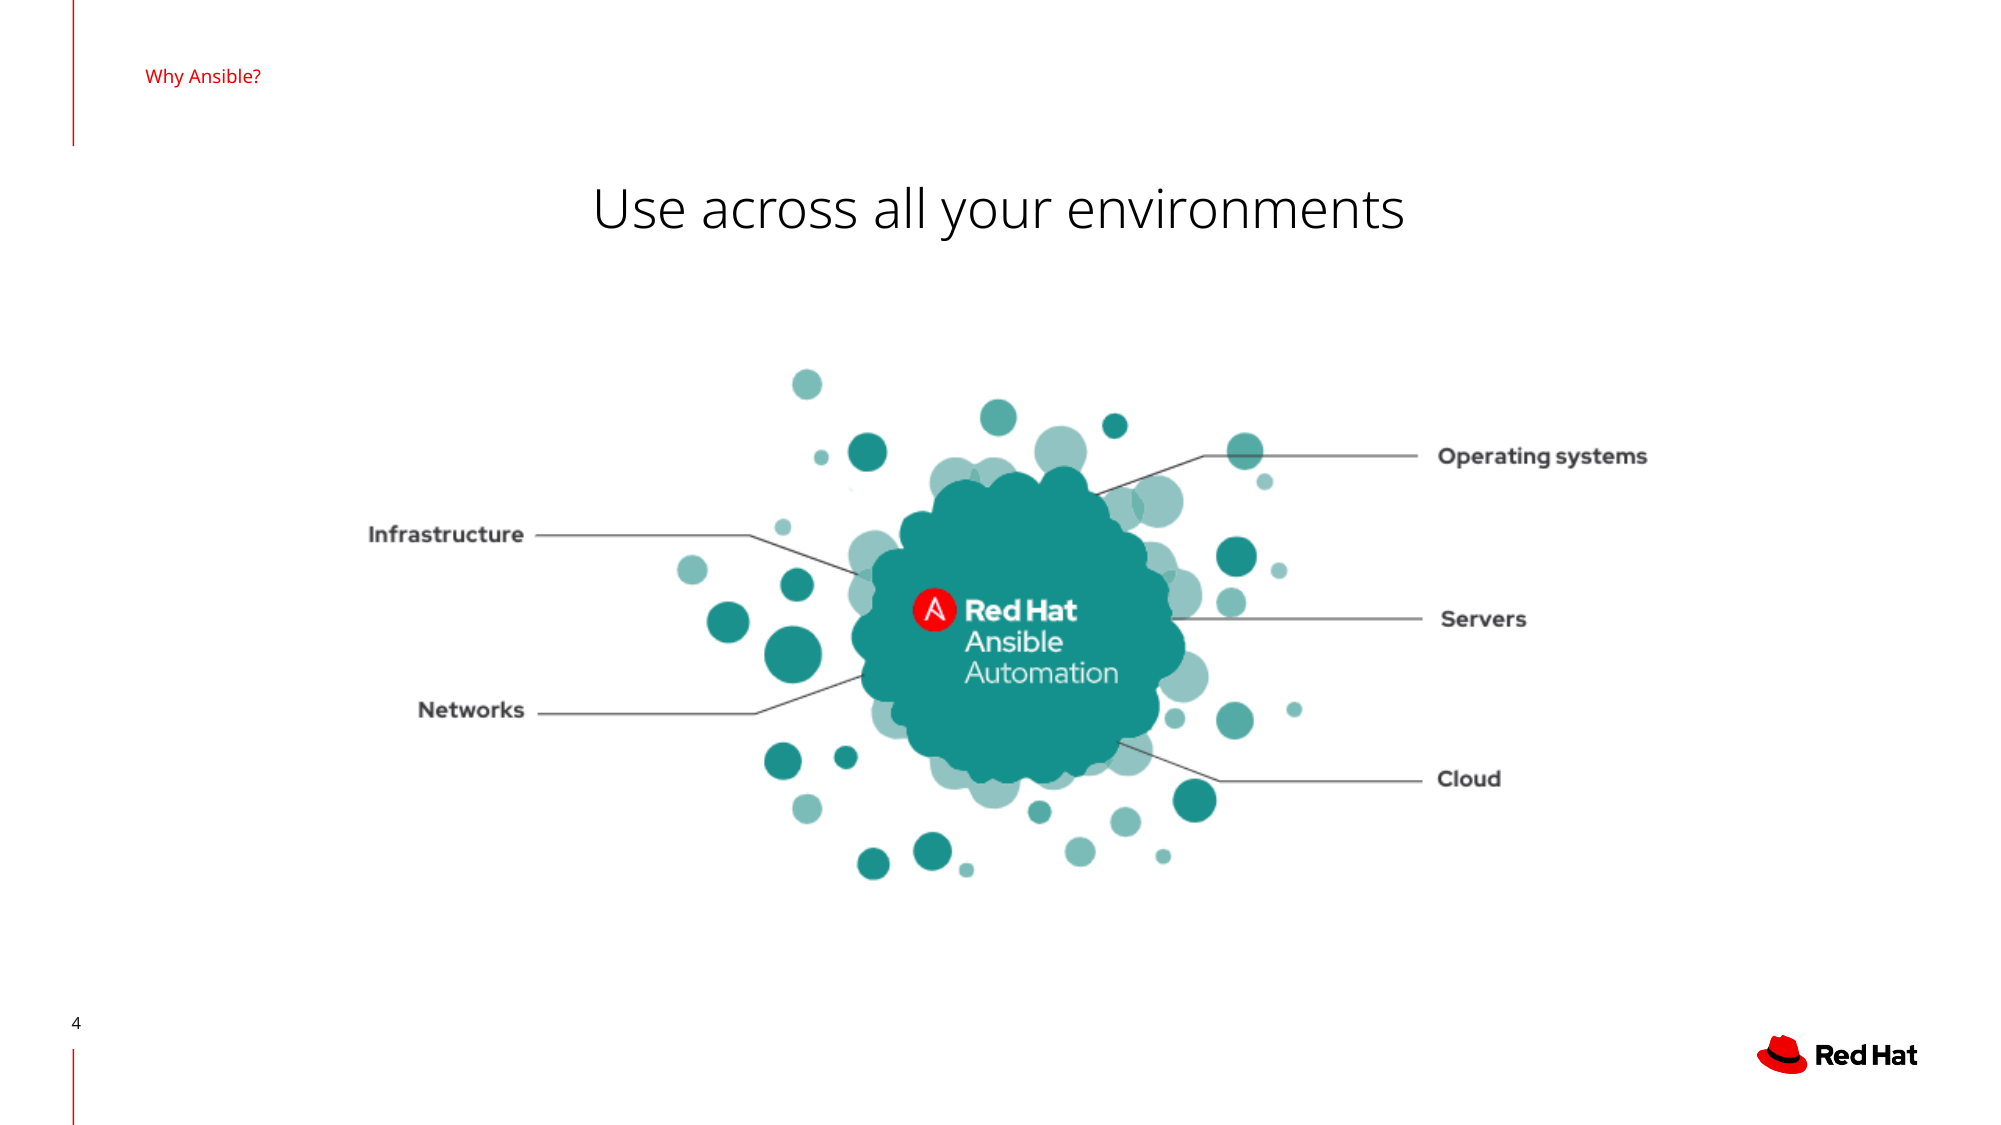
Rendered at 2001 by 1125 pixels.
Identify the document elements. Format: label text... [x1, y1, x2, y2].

picture [305, 334, 1698, 909]
picture [1757, 1035, 1918, 1074]
title Use across all your environments [287, 155, 1713, 315]
subtitle Why Ansible? [73, 9, 918, 143]
